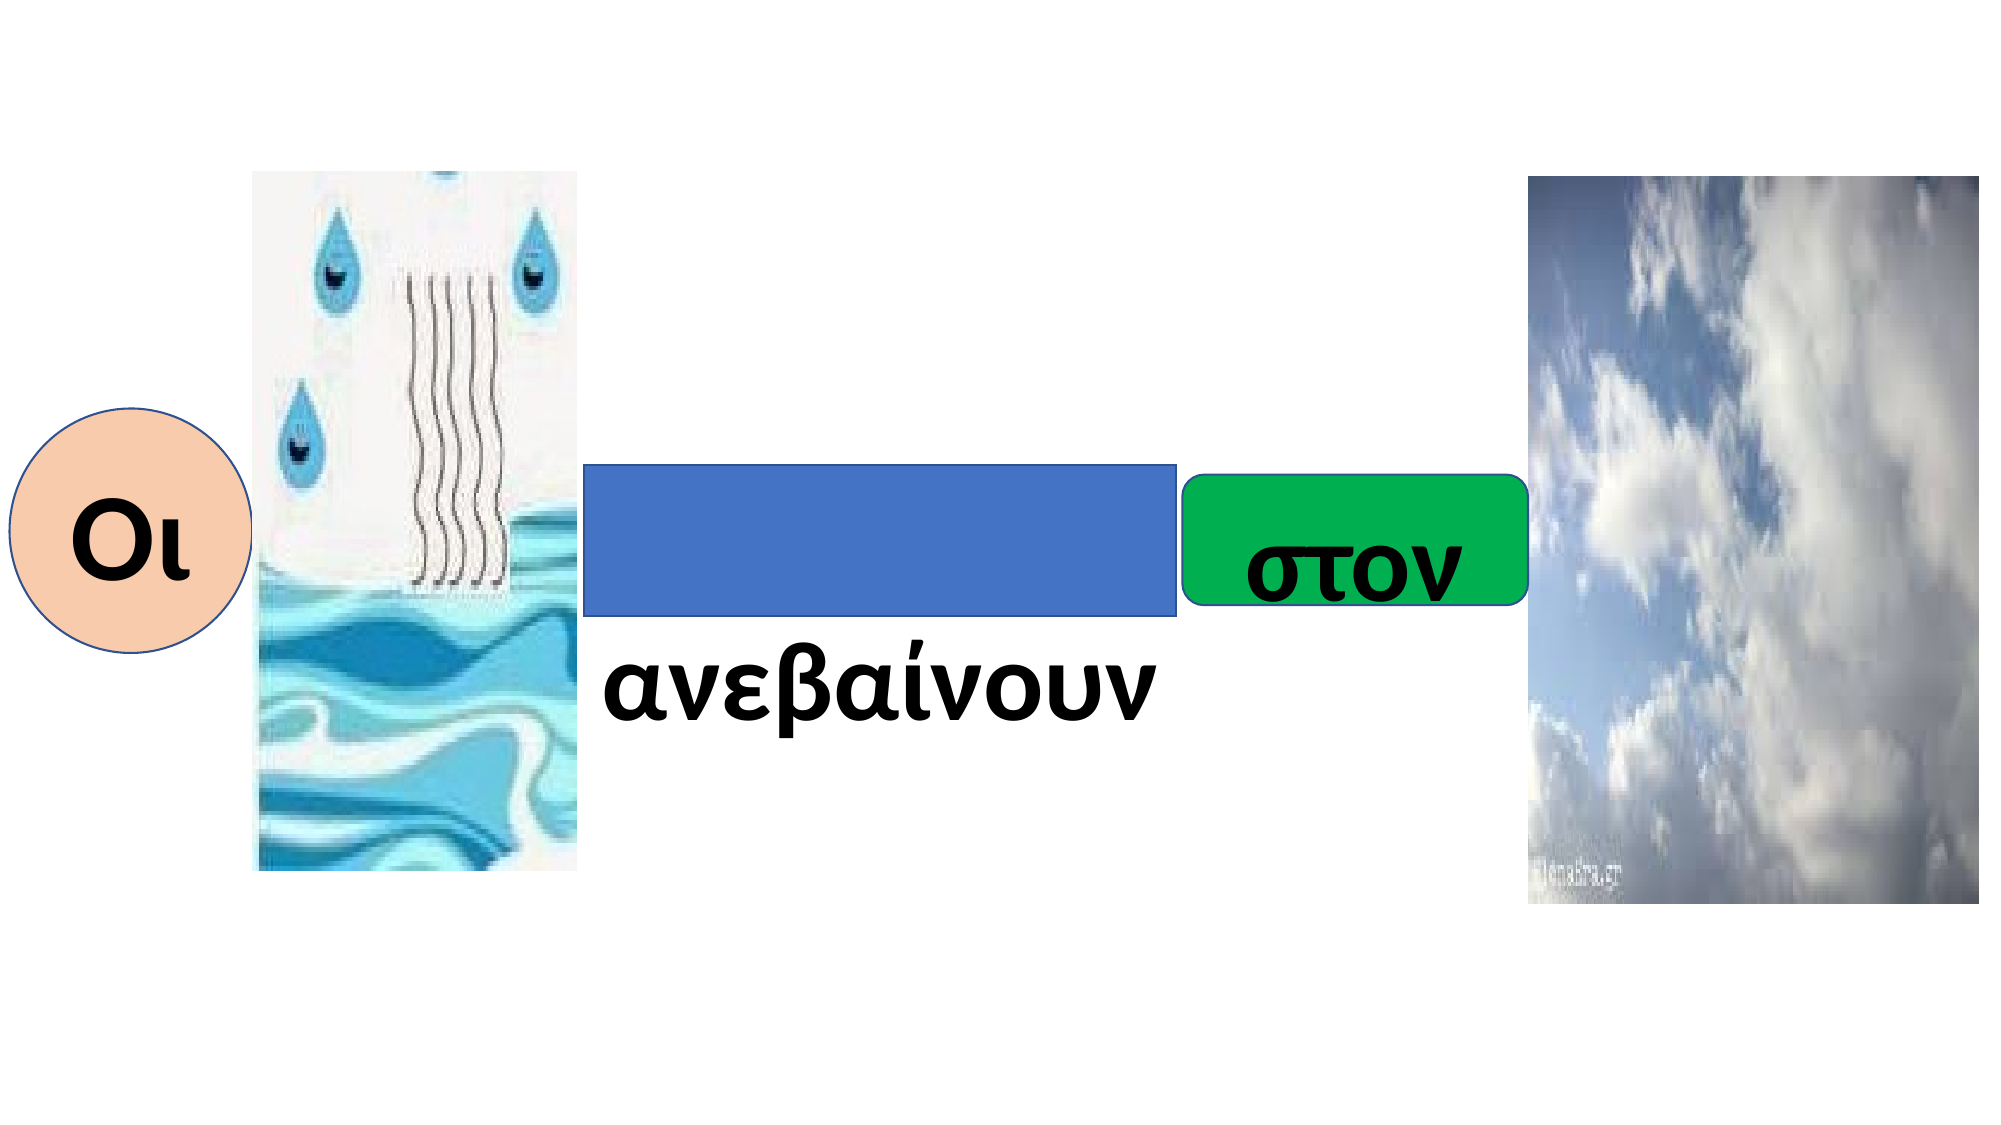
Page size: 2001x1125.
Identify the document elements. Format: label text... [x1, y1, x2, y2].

text_box στον [1182, 474, 1528, 606]
text_box Οι [9, 408, 252, 653]
picture [252, 171, 577, 871]
text_box ανεβαίνουν [584, 465, 1176, 616]
picture [1528, 176, 1979, 904]
